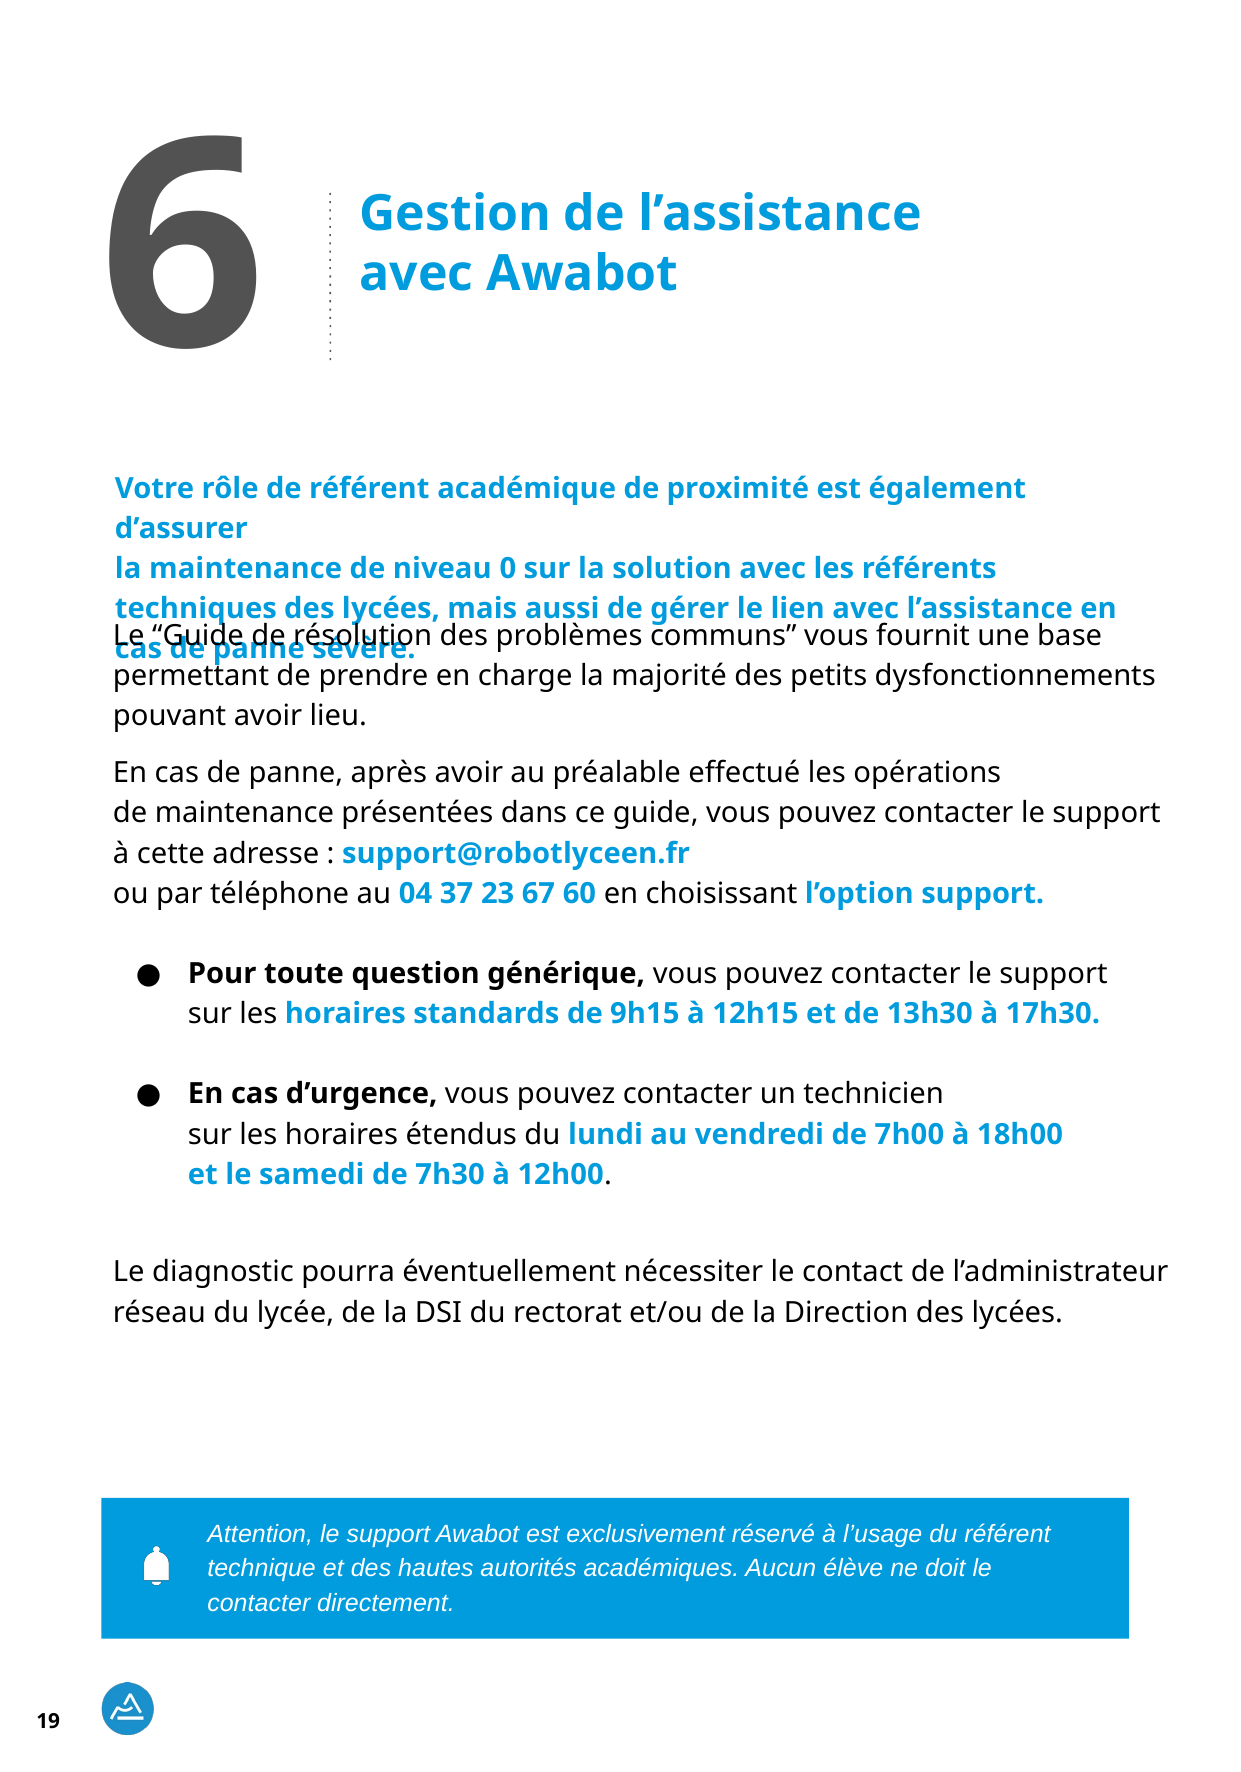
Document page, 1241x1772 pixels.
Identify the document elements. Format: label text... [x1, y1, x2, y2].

text_box 6 [84, 39, 391, 369]
picture [145, 1547, 168, 1585]
text_box Gestion de l’assistance avec Awabot [344, 165, 1149, 472]
text_box [101, 1497, 1129, 1639]
picture [101, 1682, 161, 1735]
text_box Le “Guide de résolution des problèmes communs” vous fournit une base permettant de prendre en charge la majorité des petits dysfonctionnements pouvant avoir lieu. En cas de panne, après avoir au préalable effectué les opérations de maintenance présentées dans ce guide, vous pouvez contacter le support à cette adresse : support@robotlyceen.fr ou par téléphone au 04 37 23 67 60 en choisissant l’option support. Pour toute question générique, vous pouvez contacter le support sur les horaires standards de 9h15 à 12h15 et de 13h30 à 17h30. En cas d’urgence, vous pouvez contacter un technicien sur les horaires étendus du lundi au vendredi de 7h00 à 18h00 et le samedi de 7h30 à 12h00. Le diagnostic pourra éventuellement nécessiter le contact de l’administrateur réseau du lycée, de la DSI du rectorat et/ou de la Direction des lycées. [97, 595, 1196, 1420]
text_box Attention, le support Awabot est exclusivement réservé à l’usage du référent technique et des hautes autorités académiques. Aucun élève ne doit le contacter directement. [192, 1497, 1098, 1586]
text_box Votre rôle de référent académique de proximité est également d’assurer la maintenance de niveau 0 sur la solution avec les référents techniques des lycées, mais aussi de gérer le lien avec l’assistance en cas de panne sévère. [100, 448, 1141, 595]
text_box 19 [8, 1670, 75, 1748]
